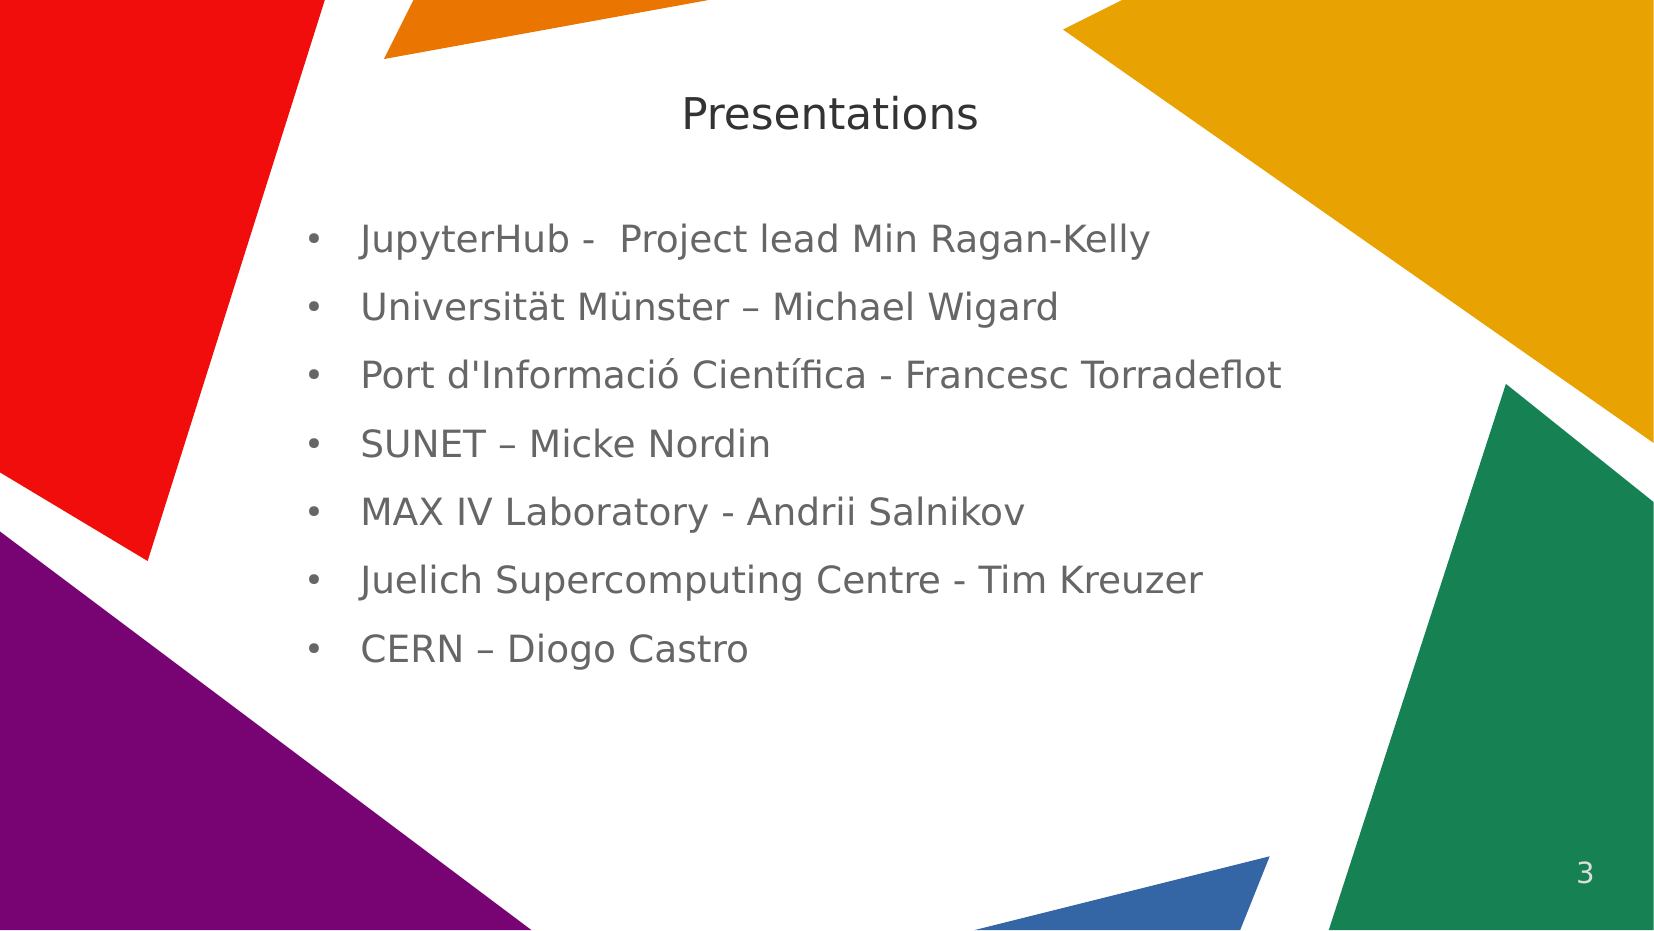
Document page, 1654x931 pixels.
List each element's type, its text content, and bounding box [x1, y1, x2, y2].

list JupyterHub - Project lead Min Ragan-Kelly Universität Münster – Michael Wigard Port d'Informació Científica - Francesc Torradeflot SUNET – Micke Nordin MAX IV Laboratory - Andrii Salnikov Juelich Supercomputing Centre - Tim Kreuzer CERN – Diogo Castro [289, 217, 1372, 817]
title Presentations [289, 37, 1372, 193]
